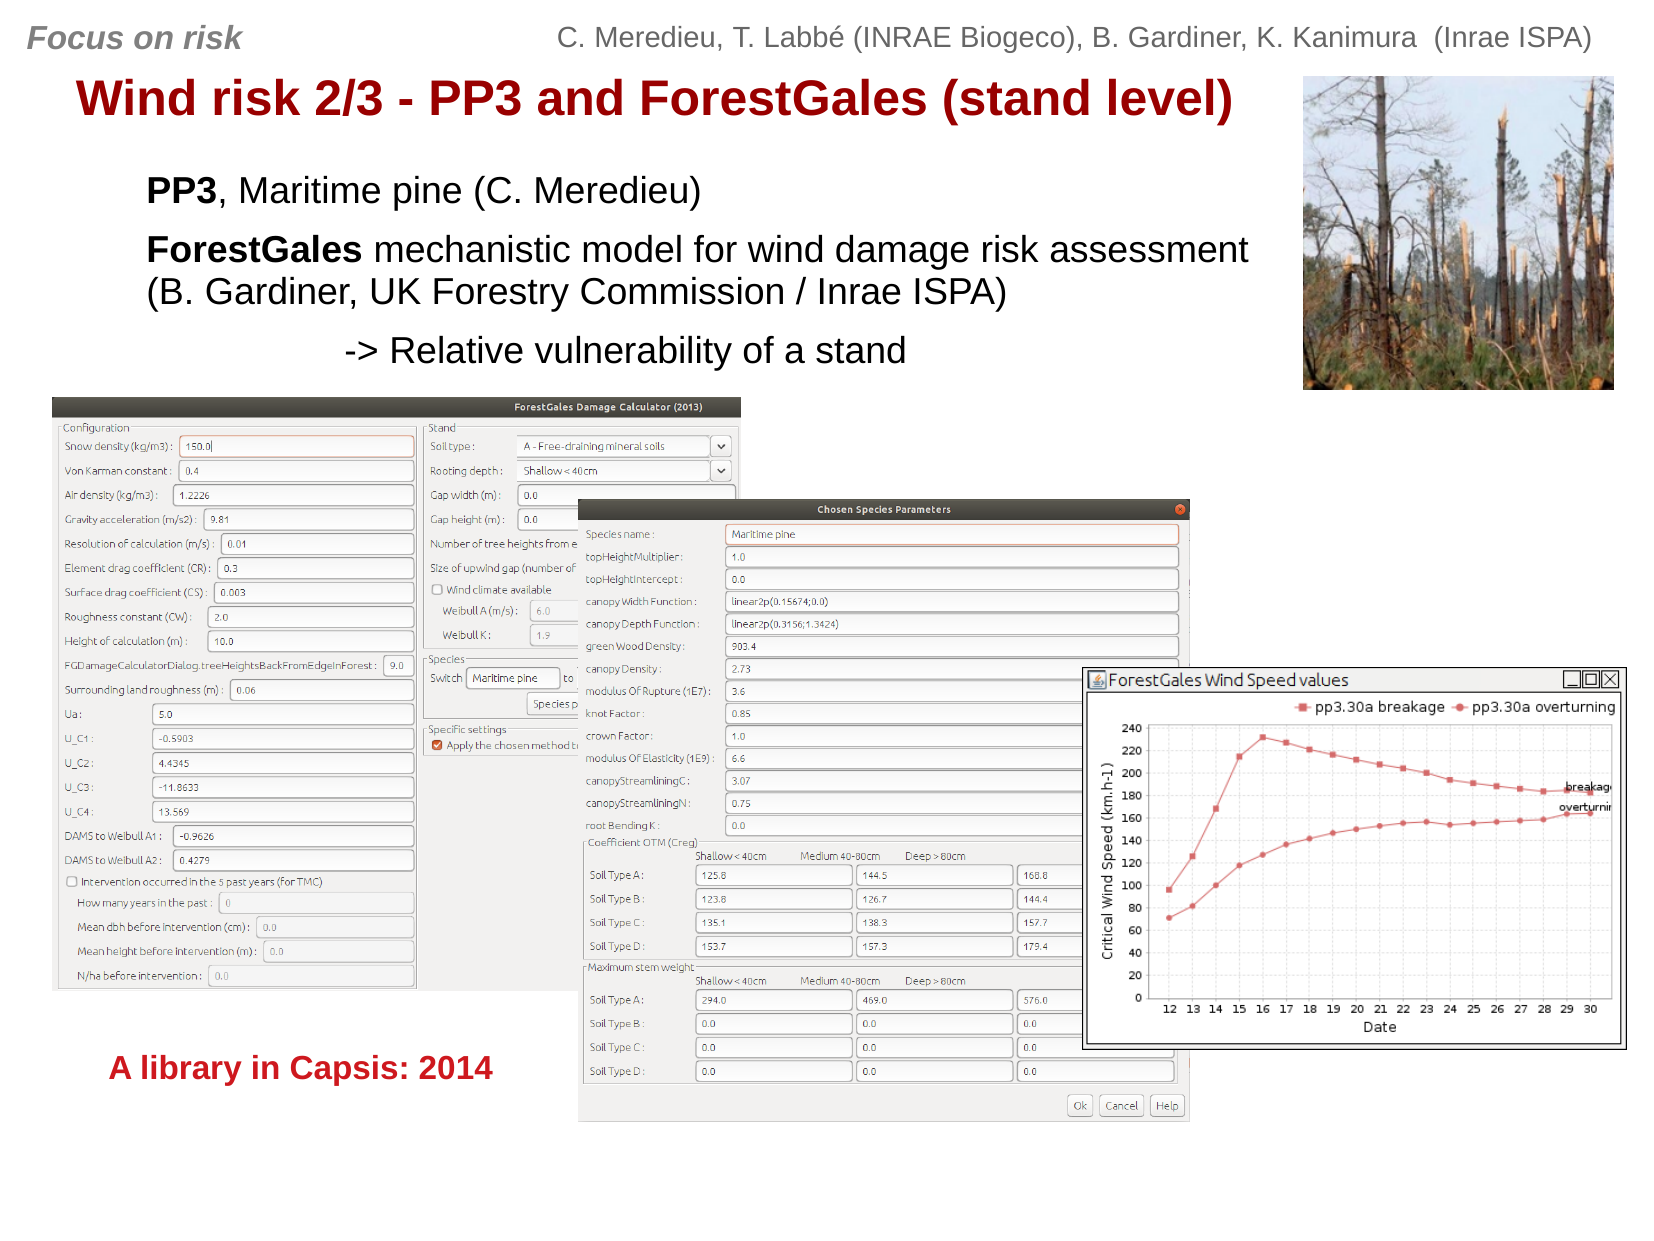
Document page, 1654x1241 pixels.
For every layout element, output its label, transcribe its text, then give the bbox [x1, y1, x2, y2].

text_box -> Relative vulnerability of a stand [329, 322, 1075, 380]
text_box C. Meredieu, T. Labbé (INRAE Biogeco), B. Gardiner, K. Kanimura (Inrae ISPA) [534, 13, 1609, 62]
picture [52, 397, 1627, 1122]
text_box A library in Capsis: 2014 [93, 1042, 519, 1098]
text_box PP3, Maritime pine (C. Meredieu) [131, 161, 897, 261]
text_box Focus on risk [11, 11, 426, 65]
picture [1303, 76, 1614, 390]
text_box ForestGales mechanistic model for wind damage risk assessment (B. Gardiner, UK Forestry Commission / Inrae ISPA) [131, 220, 1303, 334]
text_box Wind risk 2/3 - PP3 and ForestGales (stand level) [61, 62, 1341, 189]
